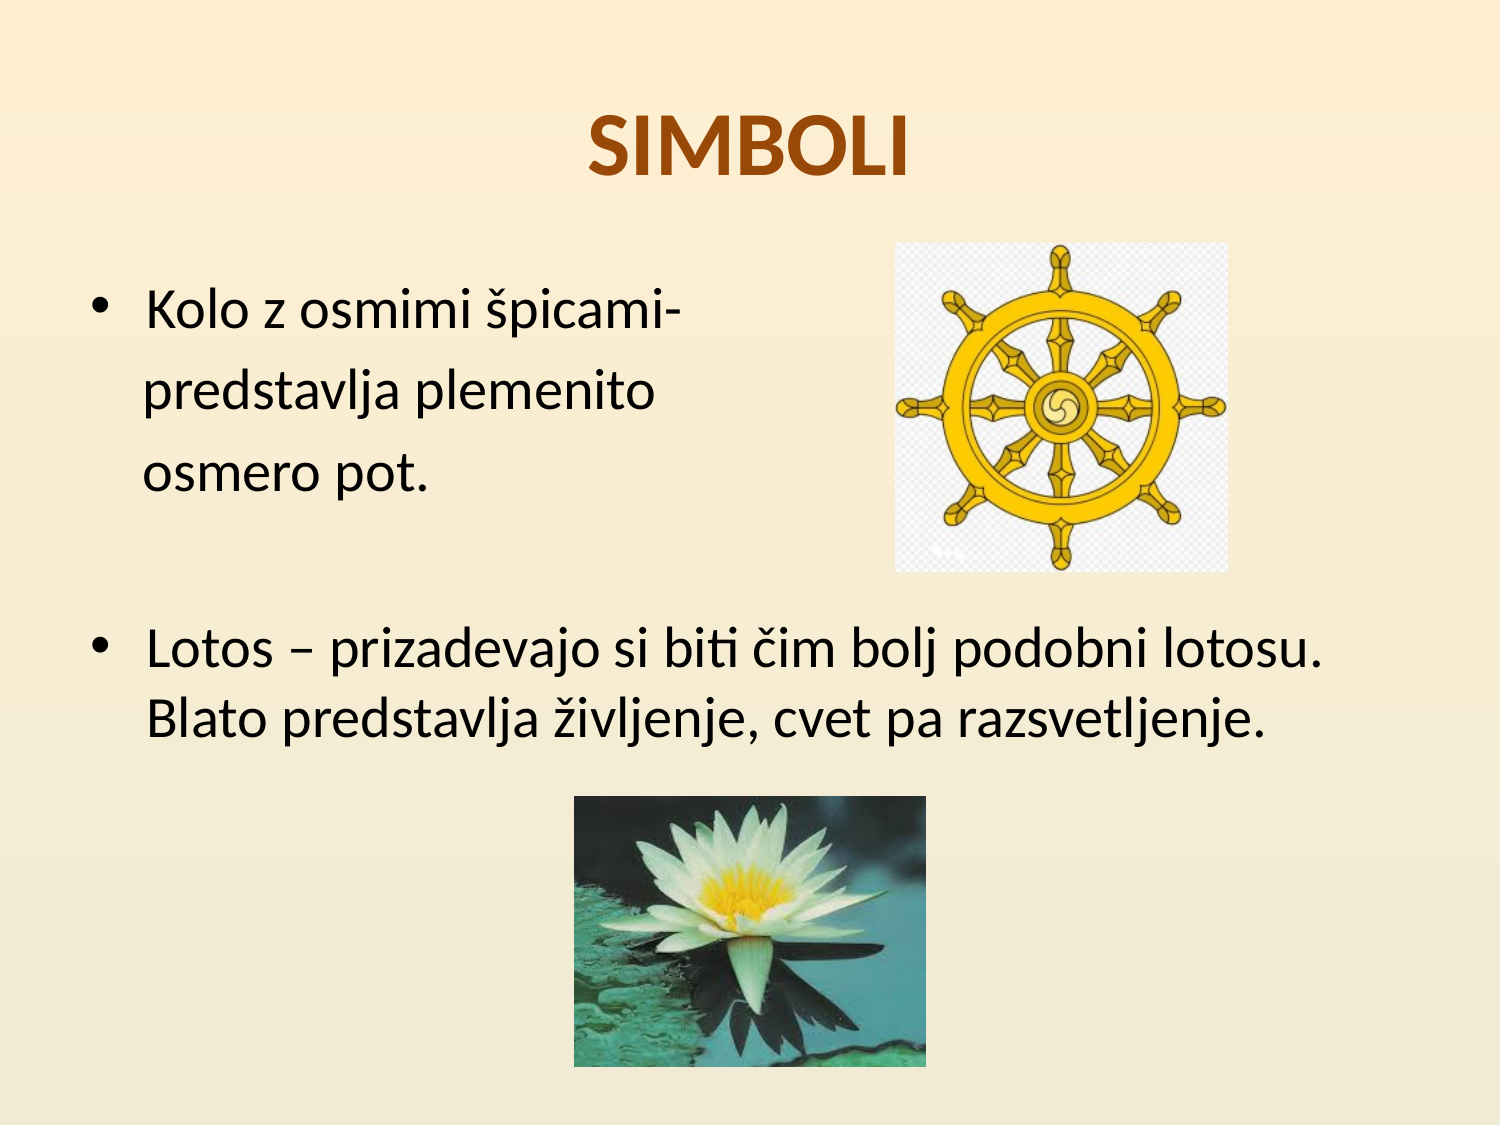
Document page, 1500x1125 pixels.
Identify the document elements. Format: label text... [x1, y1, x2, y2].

picture [574, 796, 926, 1067]
list Kolo z osmimi špicami- predstavlja plemenito osmero pot. Lotos – prizadevajo si biti čim bolj podobni lotosu. Blato predstavlja življenje, cvet pa razsvetljenje. [75, 262, 1425, 1005]
title SIMBOLI [75, 45, 1425, 233]
picture [895, 243, 1228, 262]
